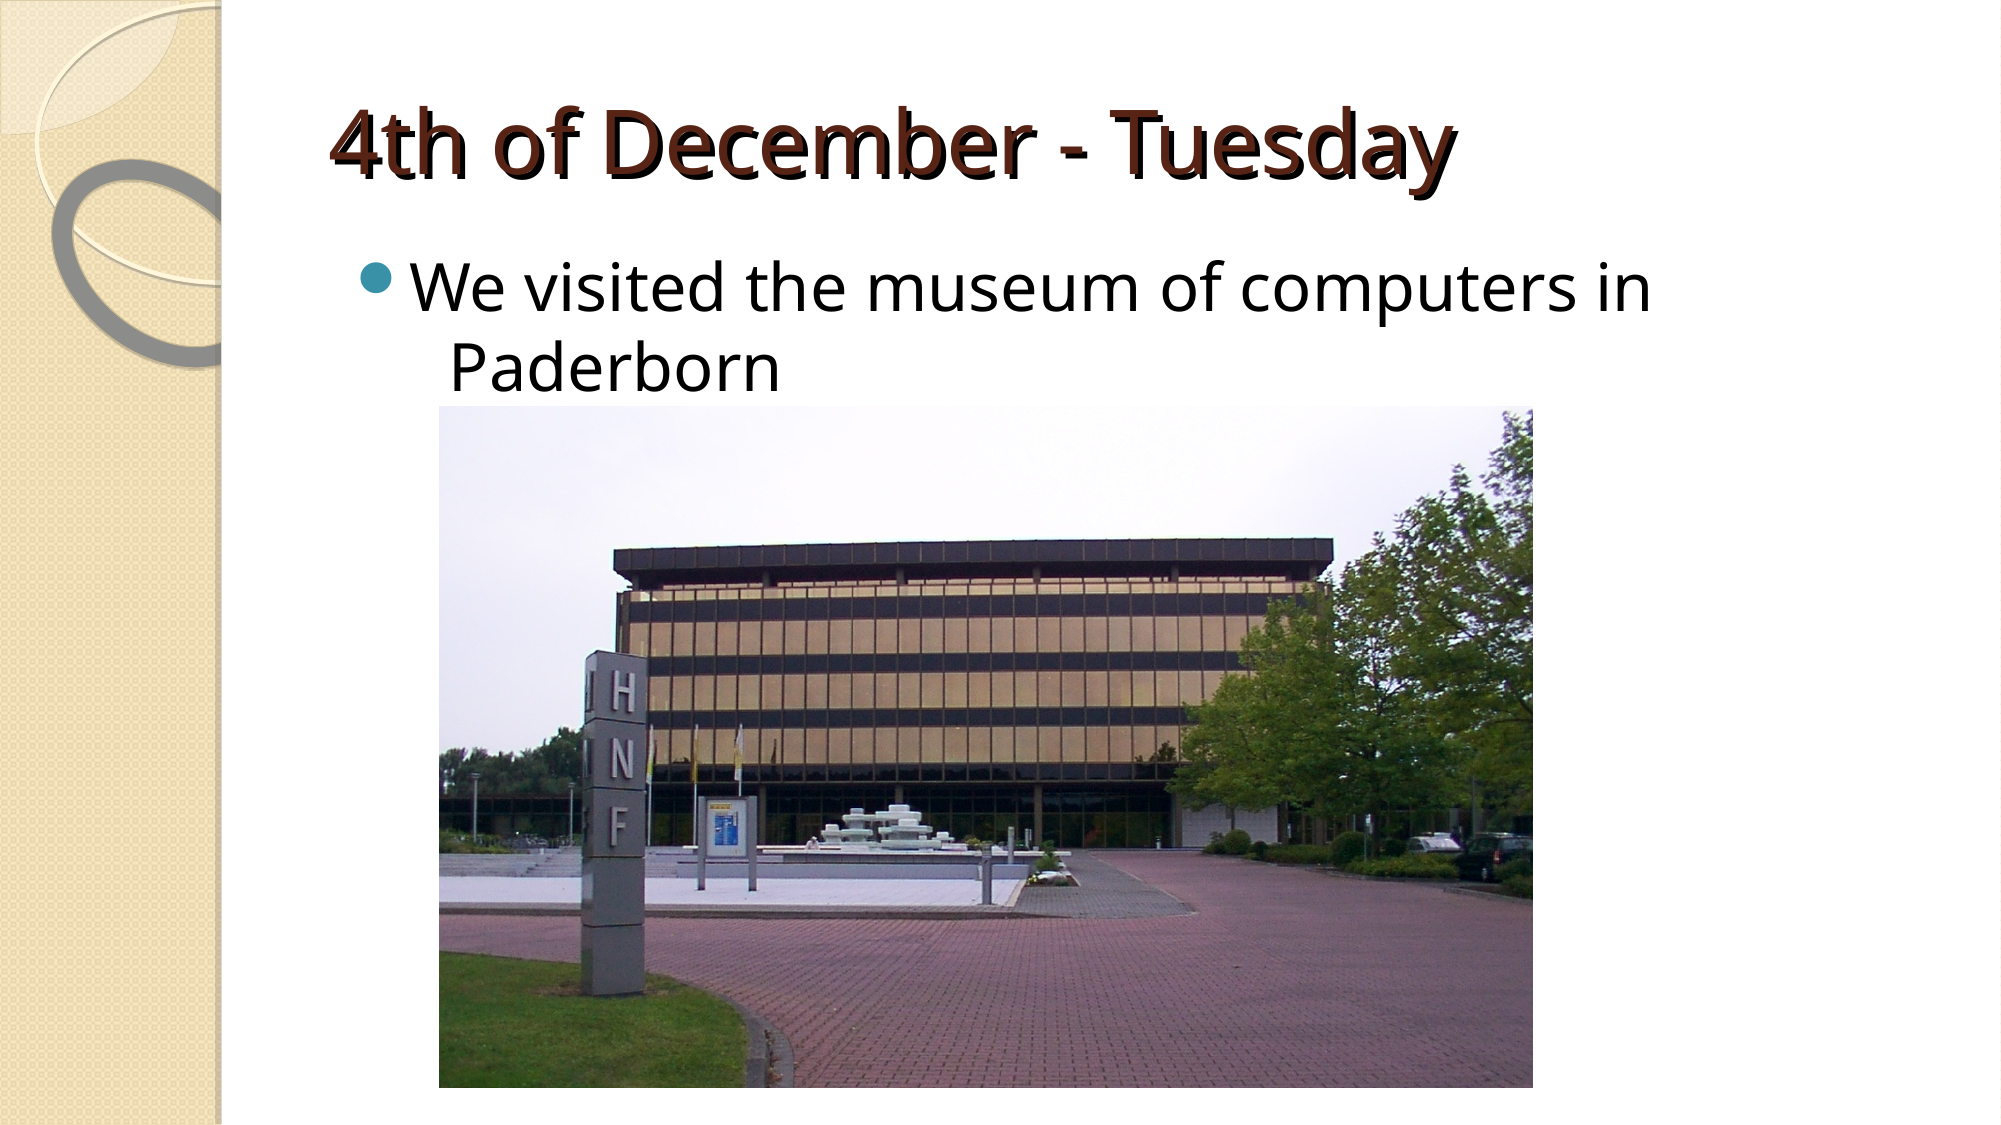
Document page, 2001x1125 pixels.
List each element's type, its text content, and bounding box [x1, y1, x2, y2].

title 4th of December - Tuesday [313, 45, 1955, 233]
picture [439, 406, 1533, 1088]
list We visited the museum of computers in Paderborn [313, 237, 1955, 1026]
